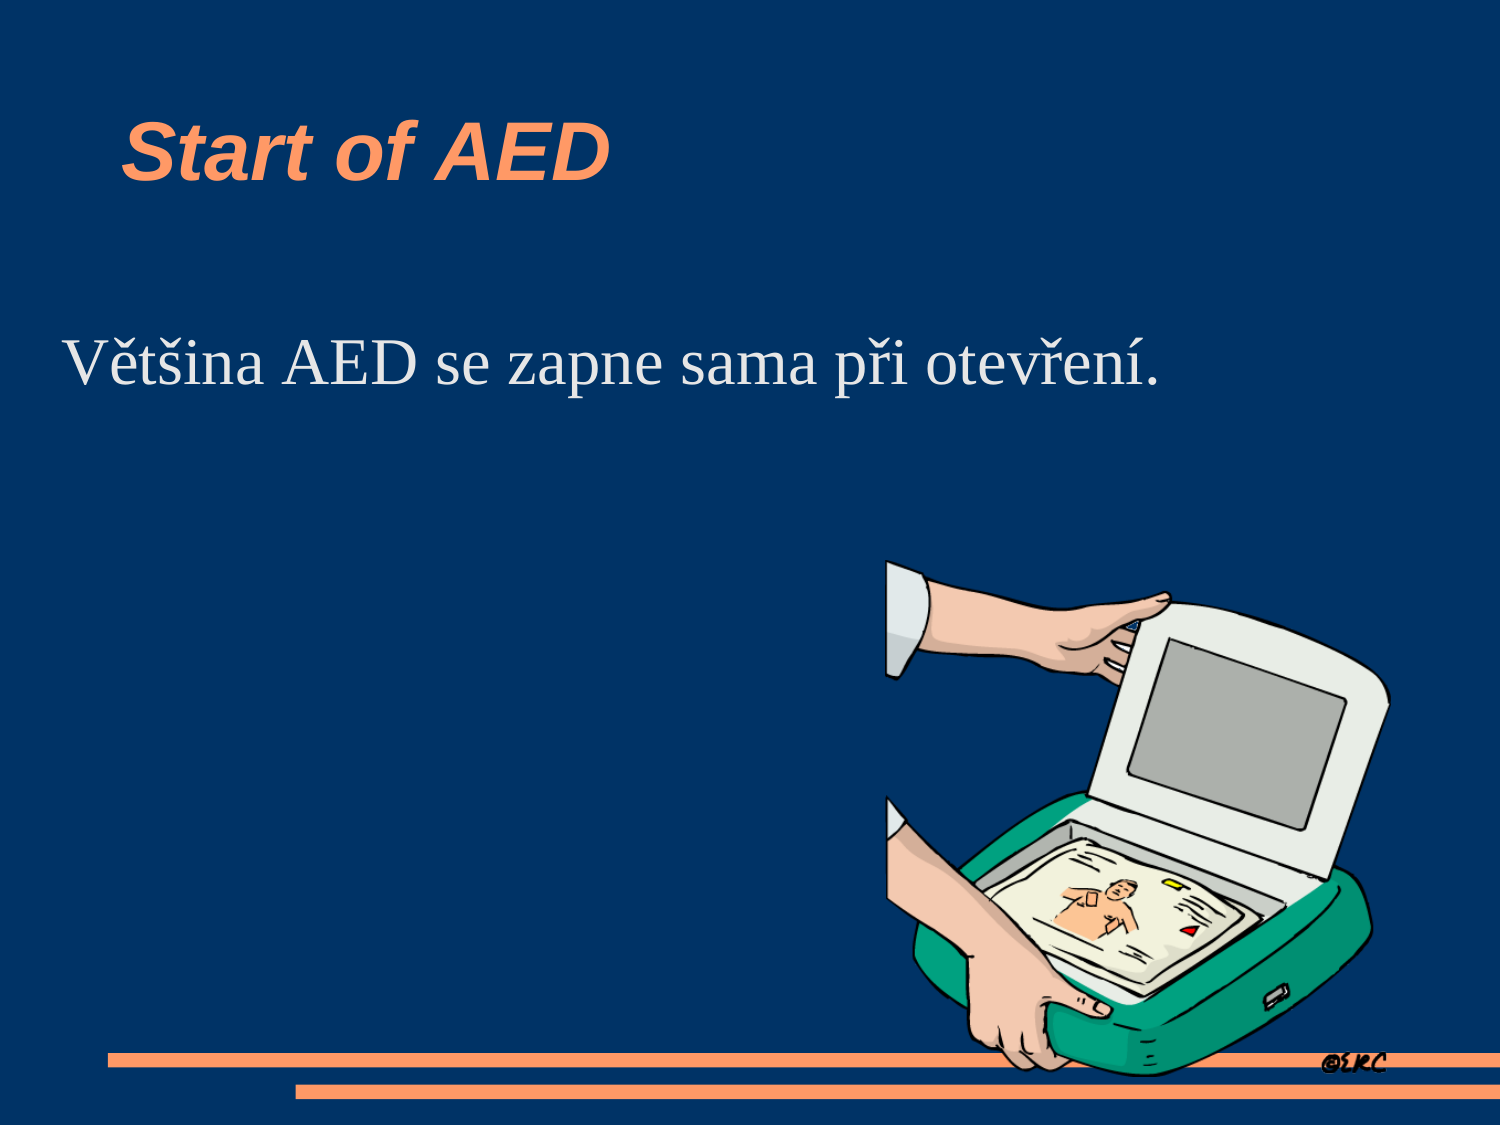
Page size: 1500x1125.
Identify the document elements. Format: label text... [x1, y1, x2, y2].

title Start of AED [121, 54, 1500, 246]
picture [885, 560, 1391, 1077]
list Většina AED se zapne sama při otevření. [60, 324, 1500, 1119]
